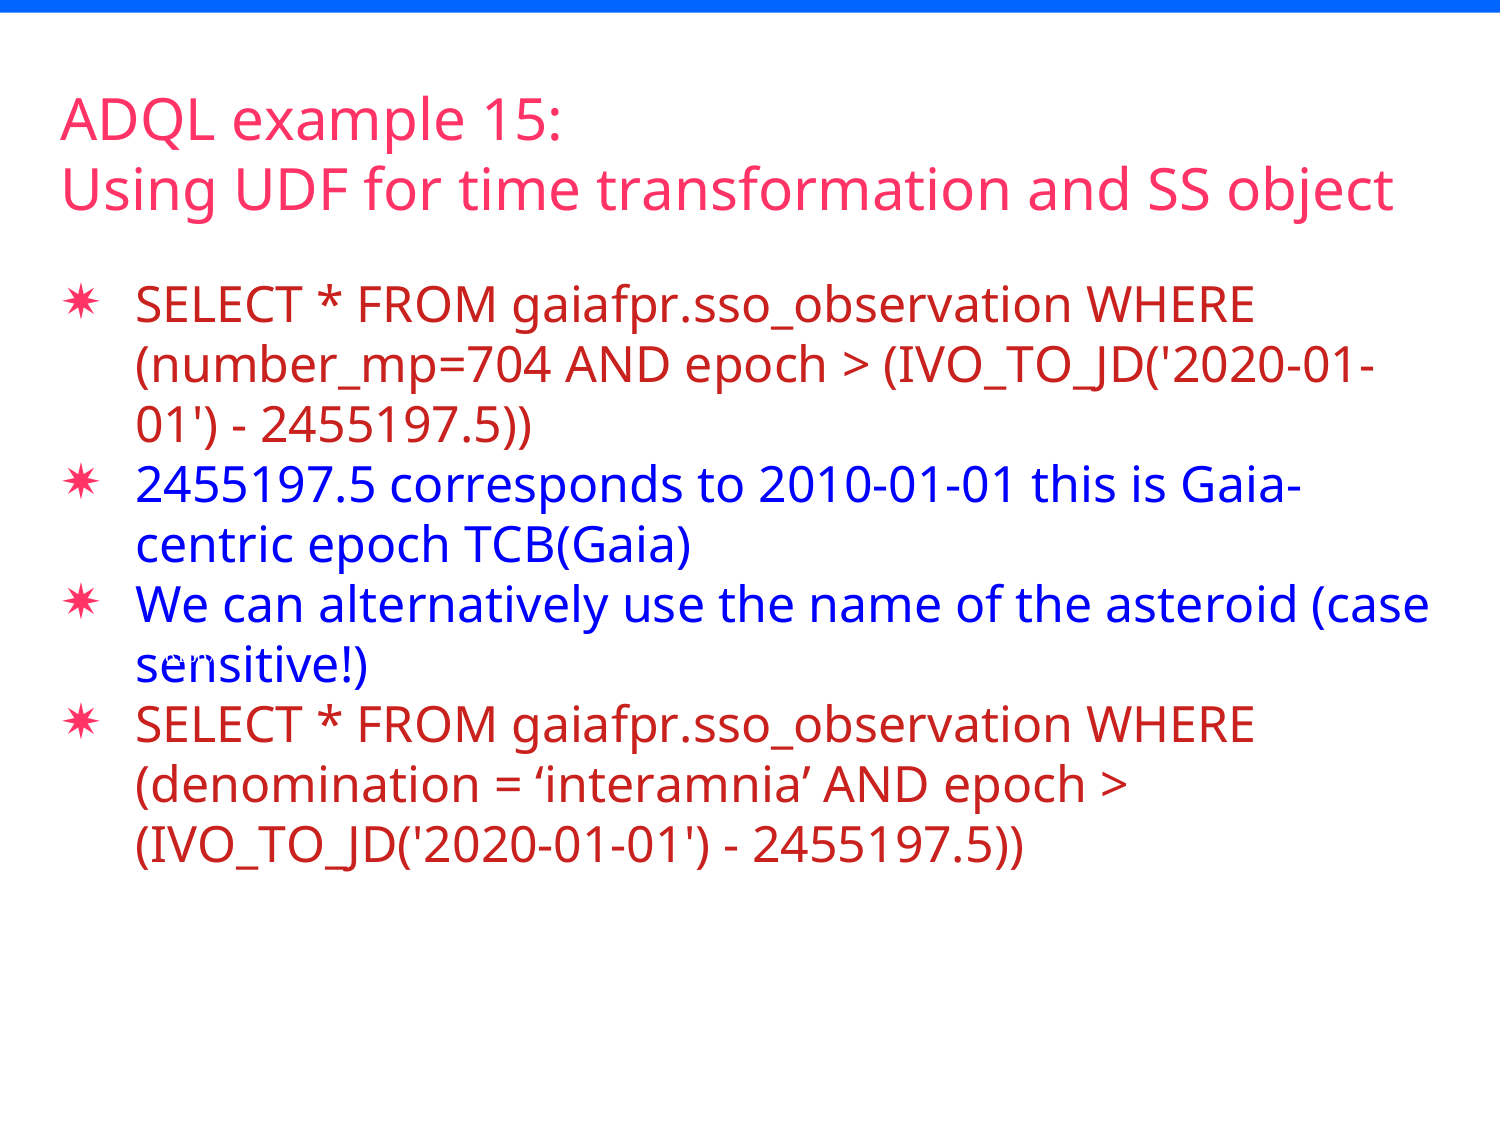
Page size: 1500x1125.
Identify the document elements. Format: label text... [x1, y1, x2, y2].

text_box SELECT * FROM gaiafpr.sso_observation WHERE (number_mp=704 AND epoch > (IVO_TO_JD('2020-01-01') - 2455197.5)) 2455197.5 corresponds to 2010-01-01 this is Gaia-centric epoch TCB(Gaia) We can alternatively use the name of the asteroid (case sensitive!) SELECT * FROM gaiafpr.sso_observation WHERE (denomination = ‘interamnia’ AND epoch > (IVO_TO_JD('2020-01-01') - 2455197.5)) [45, 230, 1463, 881]
text_box ADQL example 15: Using UDF for time transformation and SS object [45, 75, 1463, 230]
text_box 81867 [150, 634, 233, 675]
